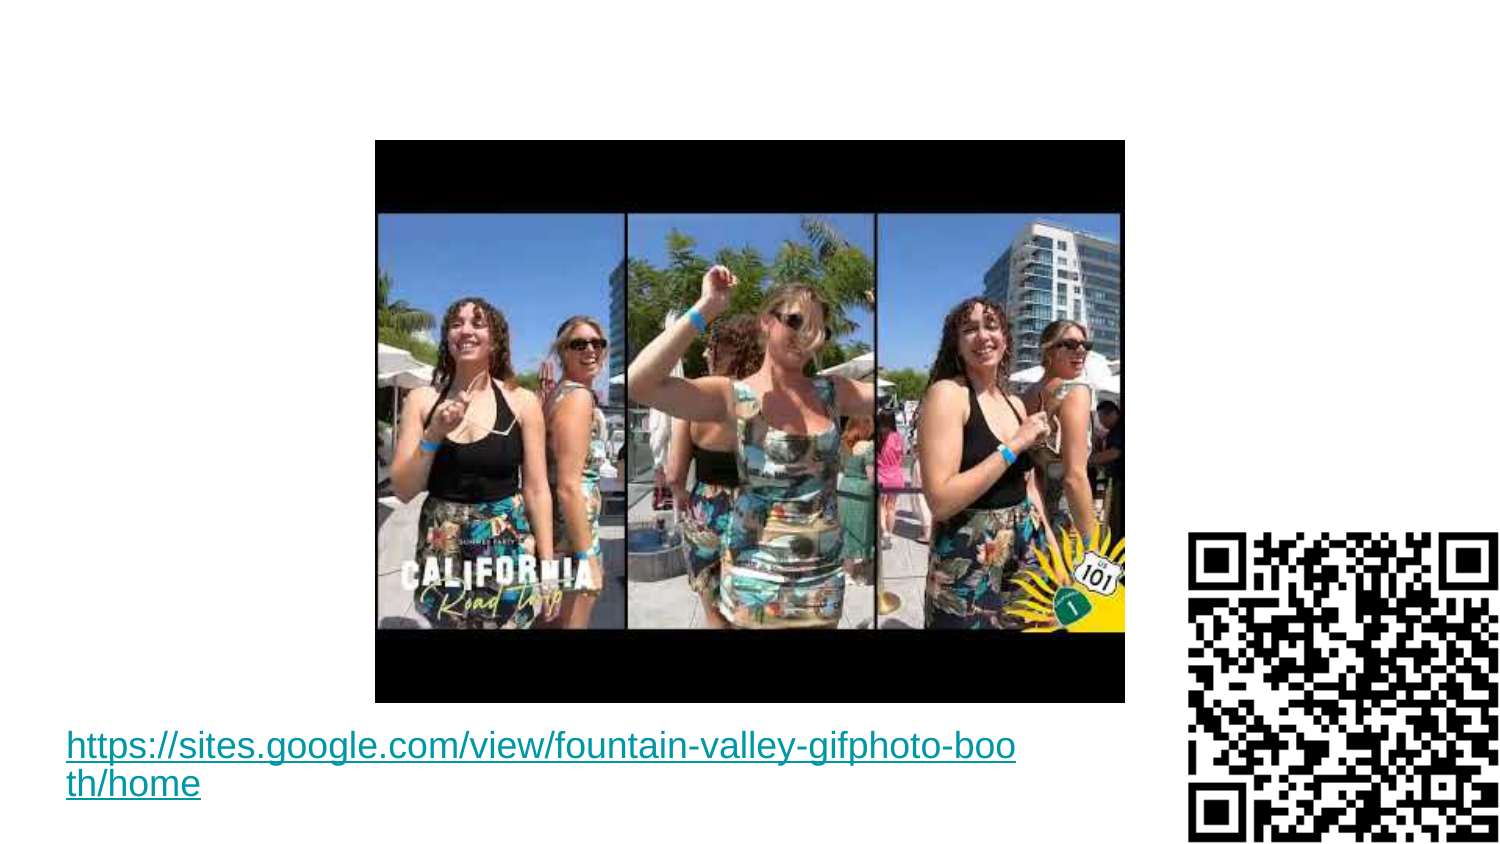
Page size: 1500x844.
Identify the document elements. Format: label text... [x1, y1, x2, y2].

picture [375, 140, 1125, 704]
list https://sites.google.com/view/fountain-valley-gifphoto-booth/home [51, 694, 1036, 794]
picture [1187, 531, 1500, 844]
